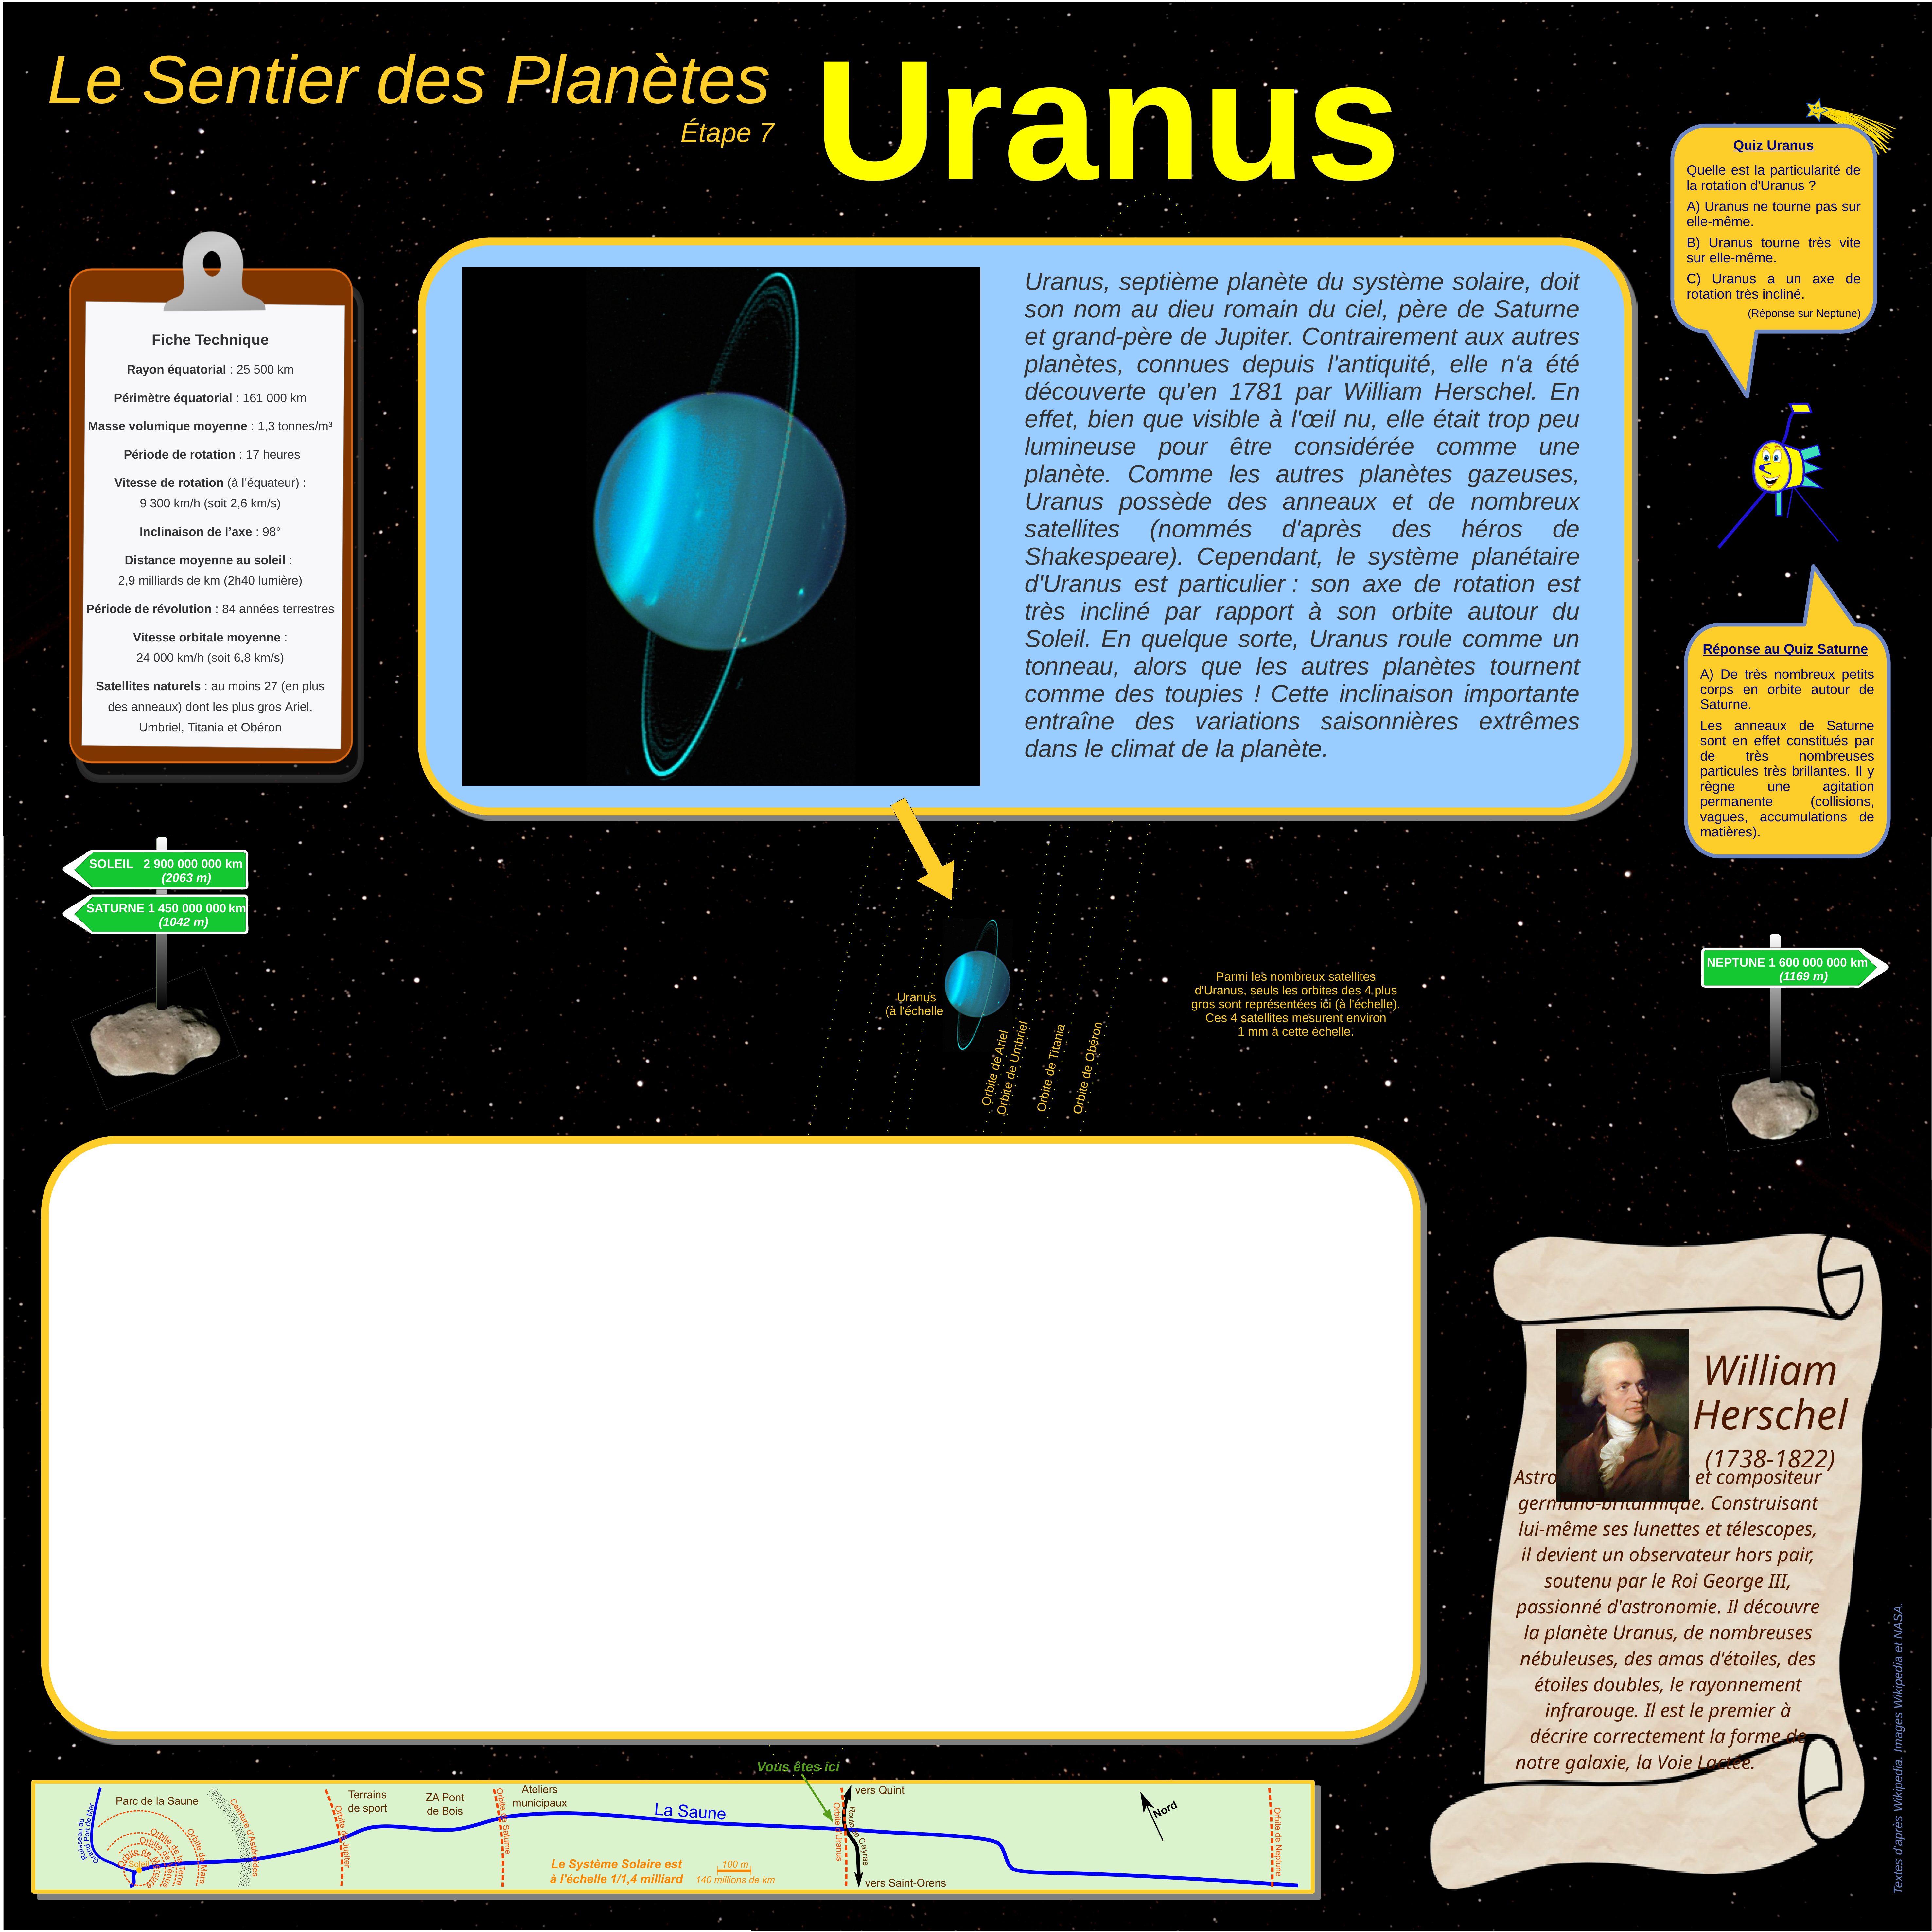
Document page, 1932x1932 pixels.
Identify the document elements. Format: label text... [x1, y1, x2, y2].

text_box Uranus [809, 22, 1503, 218]
picture [3, 2, 1932, 1931]
text_box Quiz Uranus Quelle est la particularité de la rotation d'Uranus ? A) Uranus ne tourne pas sur elle-même. B) Uranus tourne très vite sur elle-même. C) Uranus a un axe de rotation très incliné. (Réponse sur Neptune) [1672, 125, 1875, 350]
text_box Le Sentier des Planètes Étape 7 [42, 39, 779, 150]
text_box Orbite de Umbriel [988, 1005, 1037, 1132]
text_box Uranus, septième planète du système solaire, doit son nom au dieu romain du ciel, père de Saturne et grand-père de Jupiter. Contrairement aux autres planètes, connues depuis l'antiquité, elle n'a été découverte qu'en 1781 par William Herschel. En effet, bien que visible à l'œil nu, elle était trop peu lumineuse pour être considérée comme une planète. Comme les autres planètes gazeuses, Uranus possède des anneaux et de nombreux satellites (nommés d'après des héros de Shakespeare). Cependant, le système planétaire d'Uranus est particulier : son axe de rotation est très incliné par rapport à son orbite autour du Soleil. En quelque sorte, Uranus roule comme un tonneau, alors que les autres planètes tournent comme des toupies ! Cette inclinaison importante entraîne des variations saisonnières extrêmes dans le climat de la planète. [422, 241, 1628, 812]
text_box Parmi les nombreux satellites d'Uranus, seuls les orbites des 4 plus gros sont représentées ici (à l'échelle). Ces 4 satellites mesurent environ 1 mm à cette échelle. [1185, 967, 1407, 1041]
text_box Uranus (à l'échelle) [853, 988, 943, 1021]
text_box Vous êtes ici [750, 1757, 847, 1777]
text_box [1006, 869, 1071, 937]
text_box Orbite de Obéron [1064, 1005, 1111, 1132]
text_box Orbite de Ariel [971, 1005, 1017, 1132]
text_box SOLEIL 2 900 000 000 km (2063 m) [84, 854, 250, 888]
text_box [890, 797, 955, 901]
text_box NEPTUNE 1 600 000 000 km (1169 m) [1702, 953, 1874, 986]
text_box William Herschel (1738-1822) [1689, 1350, 1864, 1475]
text_box SATURNE 1 450 000 000 km (1042 m) [81, 899, 254, 933]
text_box Astronome, musicien et compositeur germano-britannique. Construisant lui-même ses lunettes et télescopes, il devient un observateur hors pair, soutenu par le Roi George III, passionné d'astronomie. Il découvre la planète Uranus, de nombreuses nébuleuses, des amas d'étoiles, des étoiles doubles, le rayonnement infrarouge. Il est le premier à décrire correctement la forme de notre galaxie, la Voie Lactée. [1509, 1508, 1828, 1756]
text_box [45, 1140, 1417, 1736]
text_box Orbite de Titania [1027, 1005, 1074, 1132]
text_box Réponse au Quiz Saturne A) De très nombreux petits corps en orbite autour de Saturne. Les anneaux de Saturne sont en effet constitués par de très nombreuses particules très brillantes. Il y règne une agitation permanente (collisions, vagues, accumulations de matières). [1686, 566, 1889, 857]
text_box Textes d'après Wikipedia. Images Wikipedia et NASA. [1888, 1594, 1907, 1903]
